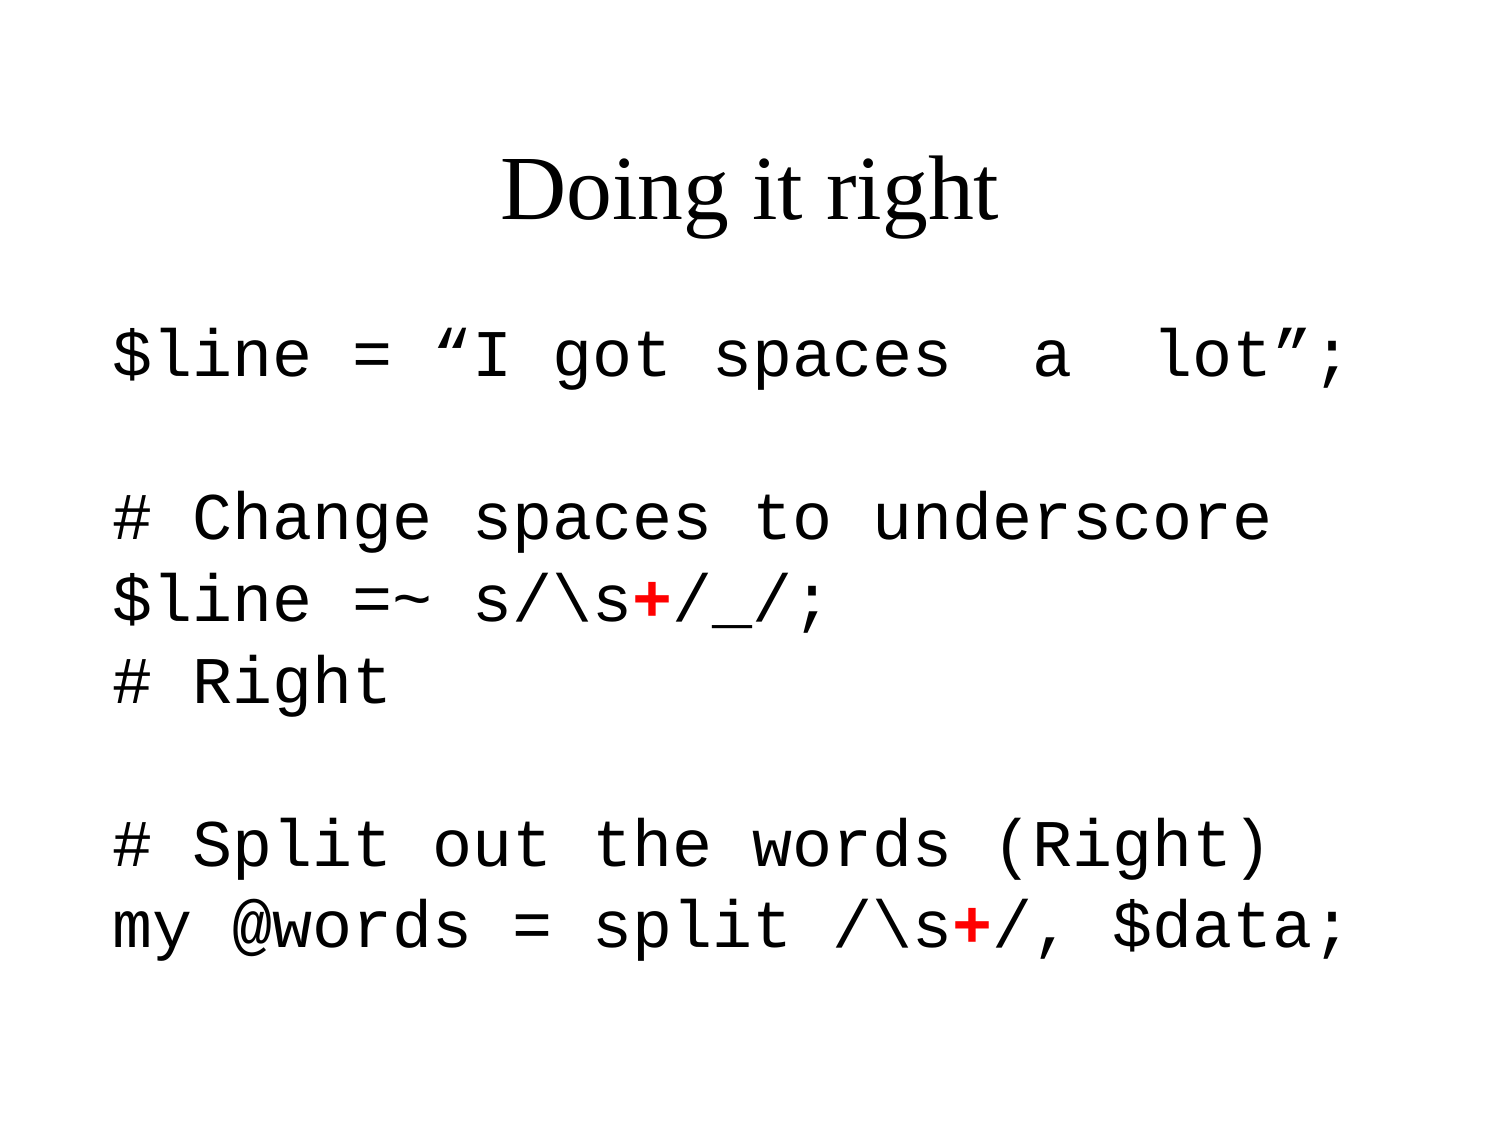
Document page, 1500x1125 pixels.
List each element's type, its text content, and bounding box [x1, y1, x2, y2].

list $line = “I got spaces a lot”; # Change spaces to underscore $line =~ s/\s+/_/; # Right # Split out the words (Right) my @words = split /\s+/, $data; [112, 324, 1388, 1001]
title Doing it right [112, 86, 1388, 301]
